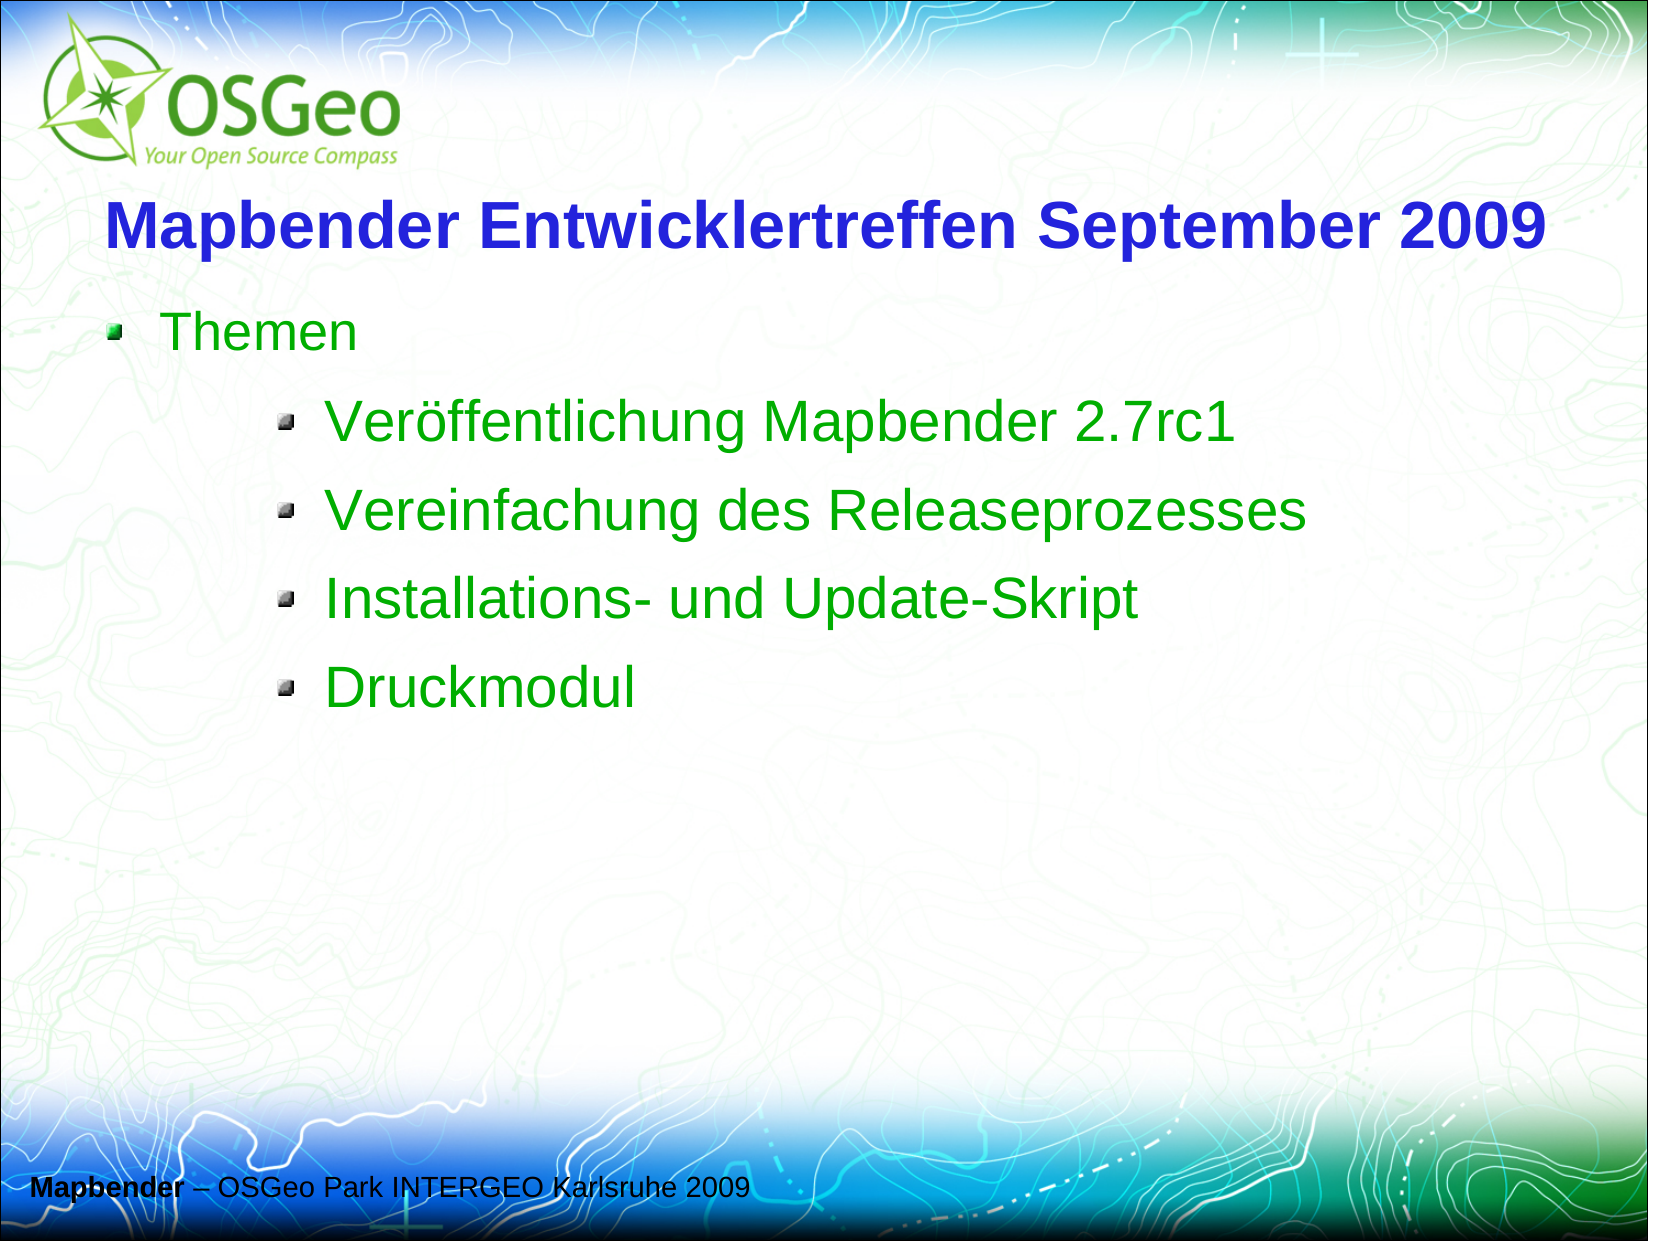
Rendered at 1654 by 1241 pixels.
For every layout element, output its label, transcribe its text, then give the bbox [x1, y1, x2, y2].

list Themen Veröffentlichung Mapbender 2.7rc1 Vereinfachung des Releaseprozesses Installations- und Update-Skript Druckmodul [88, 301, 1577, 1120]
title Mapbender Entwicklertreffen September 2009 [82, 138, 1571, 314]
picture [1, 1, 1647, 1240]
